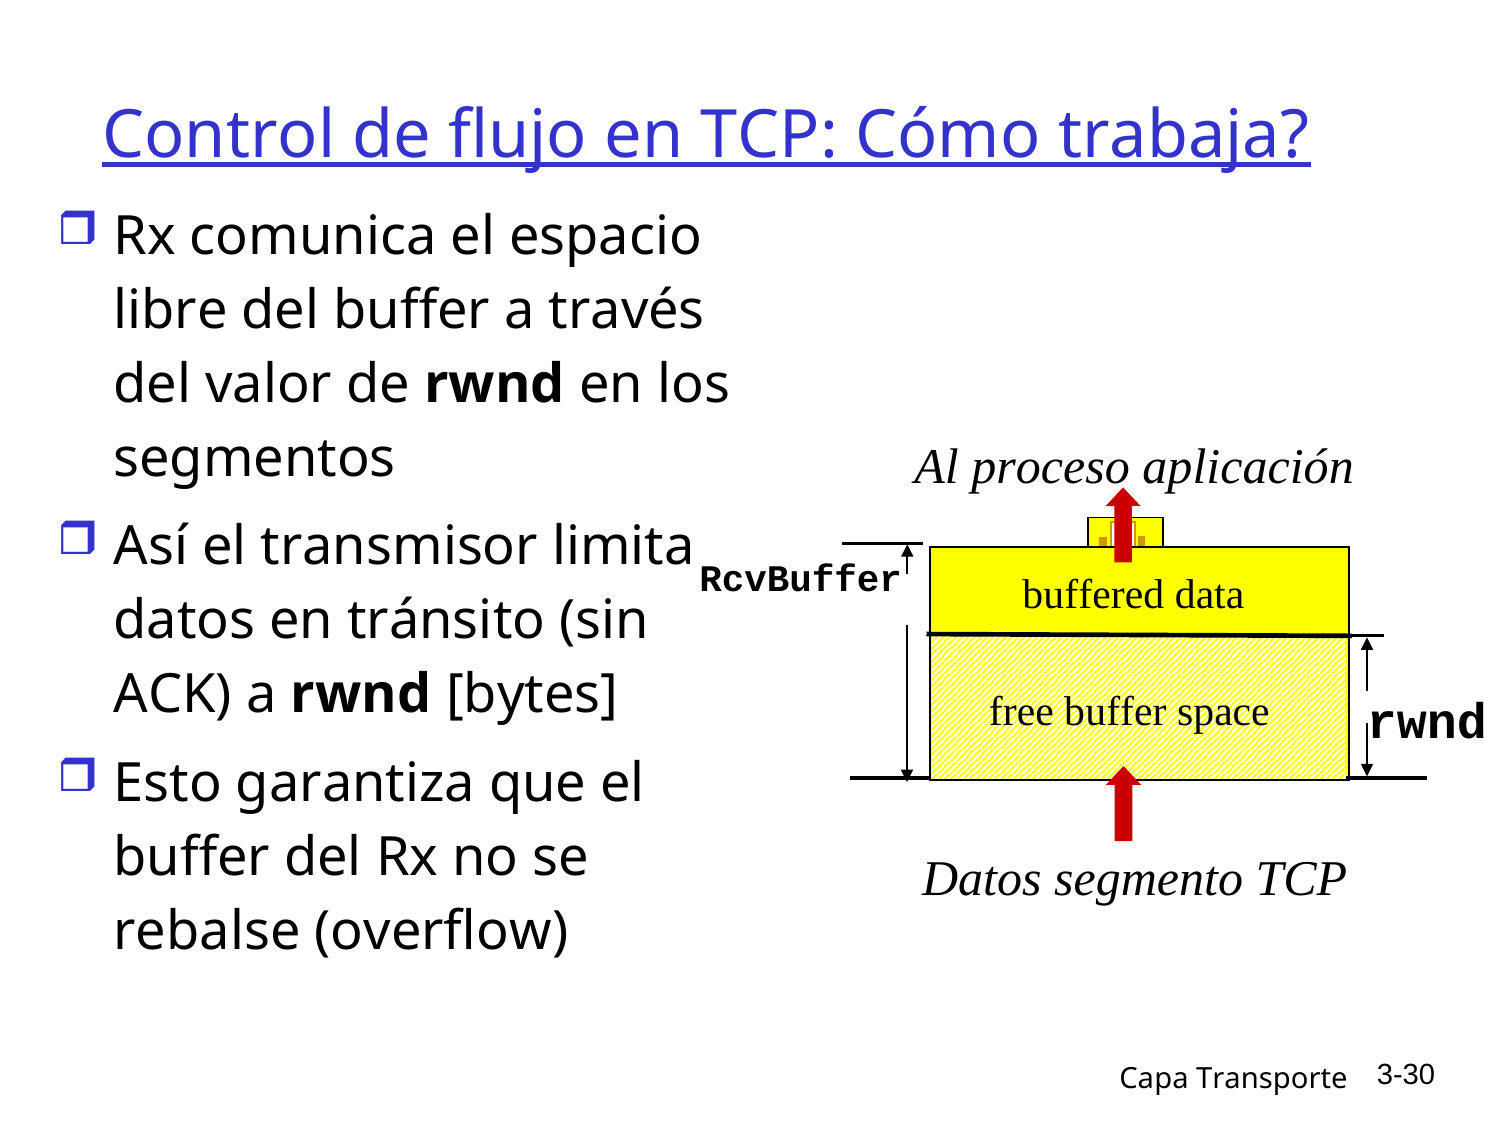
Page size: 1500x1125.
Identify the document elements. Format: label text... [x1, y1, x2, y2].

title Control de flujo en TCP: Cómo trabaja? [87, 36, 1421, 227]
text_box [929, 502, 1349, 633]
text_box RcvBuffer [684, 546, 917, 607]
list Rx comunica el espacio libre del buffer a través del valor de rwnd en los segmentos Así el transmisor limita datos en tránsito (sin ACK) a rwnd [bytes] Esto garantiza que el buffer del Rx no se rebalse (overflow) [57, 196, 731, 1039]
text_box [929, 637, 1349, 837]
text_box rwnd [1352, 681, 1500, 757]
text_box free buffer space [974, 676, 1286, 743]
text_box Datos segmento TCP [907, 837, 1362, 914]
text_box Al proceso aplicación [899, 425, 1369, 502]
text_box buffered data [1007, 558, 1260, 625]
